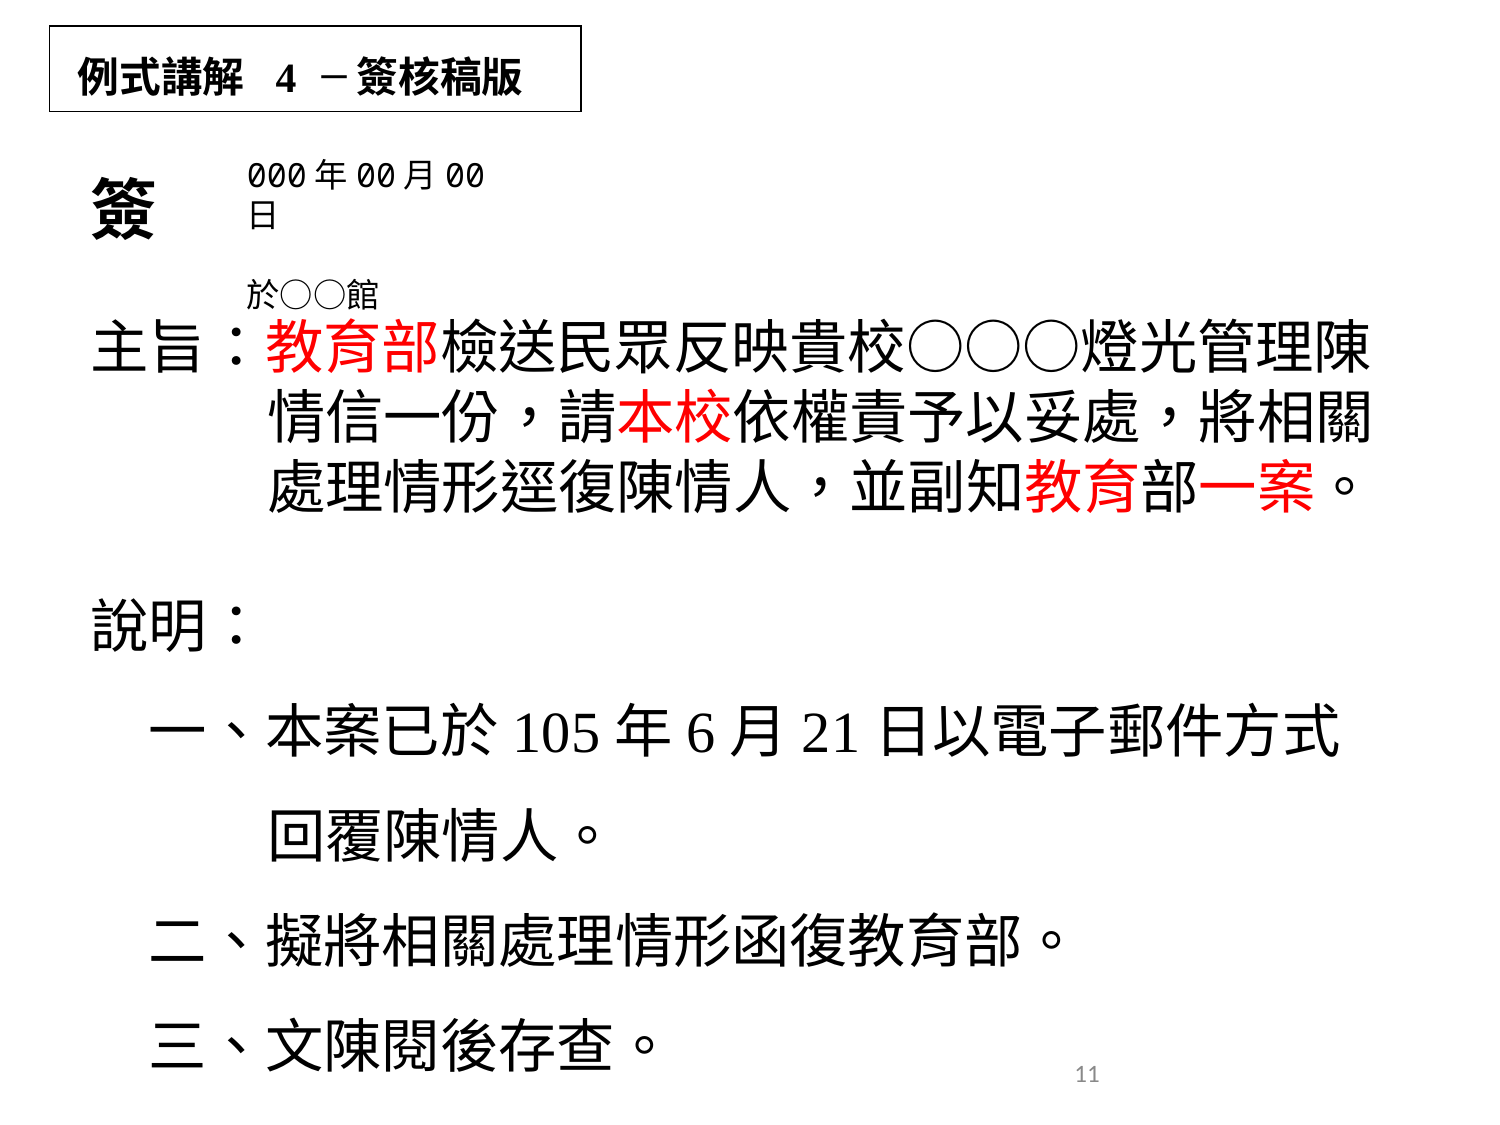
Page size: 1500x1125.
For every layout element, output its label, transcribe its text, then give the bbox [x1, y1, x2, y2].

text_box 簽 [75, 159, 171, 255]
text_box 11 [1059, 1042, 1397, 1103]
text_box 例式講解 4 ─簽核稿版 [49, 25, 582, 112]
text_box 000年00月00日 於○○館 [231, 146, 539, 263]
text_box 主旨：教育部檢送民眾反映貴校○○○燈光管理陳情信一份，請本校依權責予以妥處，將相關處理情形逕復陳情人，並副知教育部一案。 說明： 一、本案已於105年6月21日以電子郵件方式回覆陳情人。 二、擬將相關處理情形函復教育部。 三、文陳閱後存查。 [76, 302, 1401, 1087]
